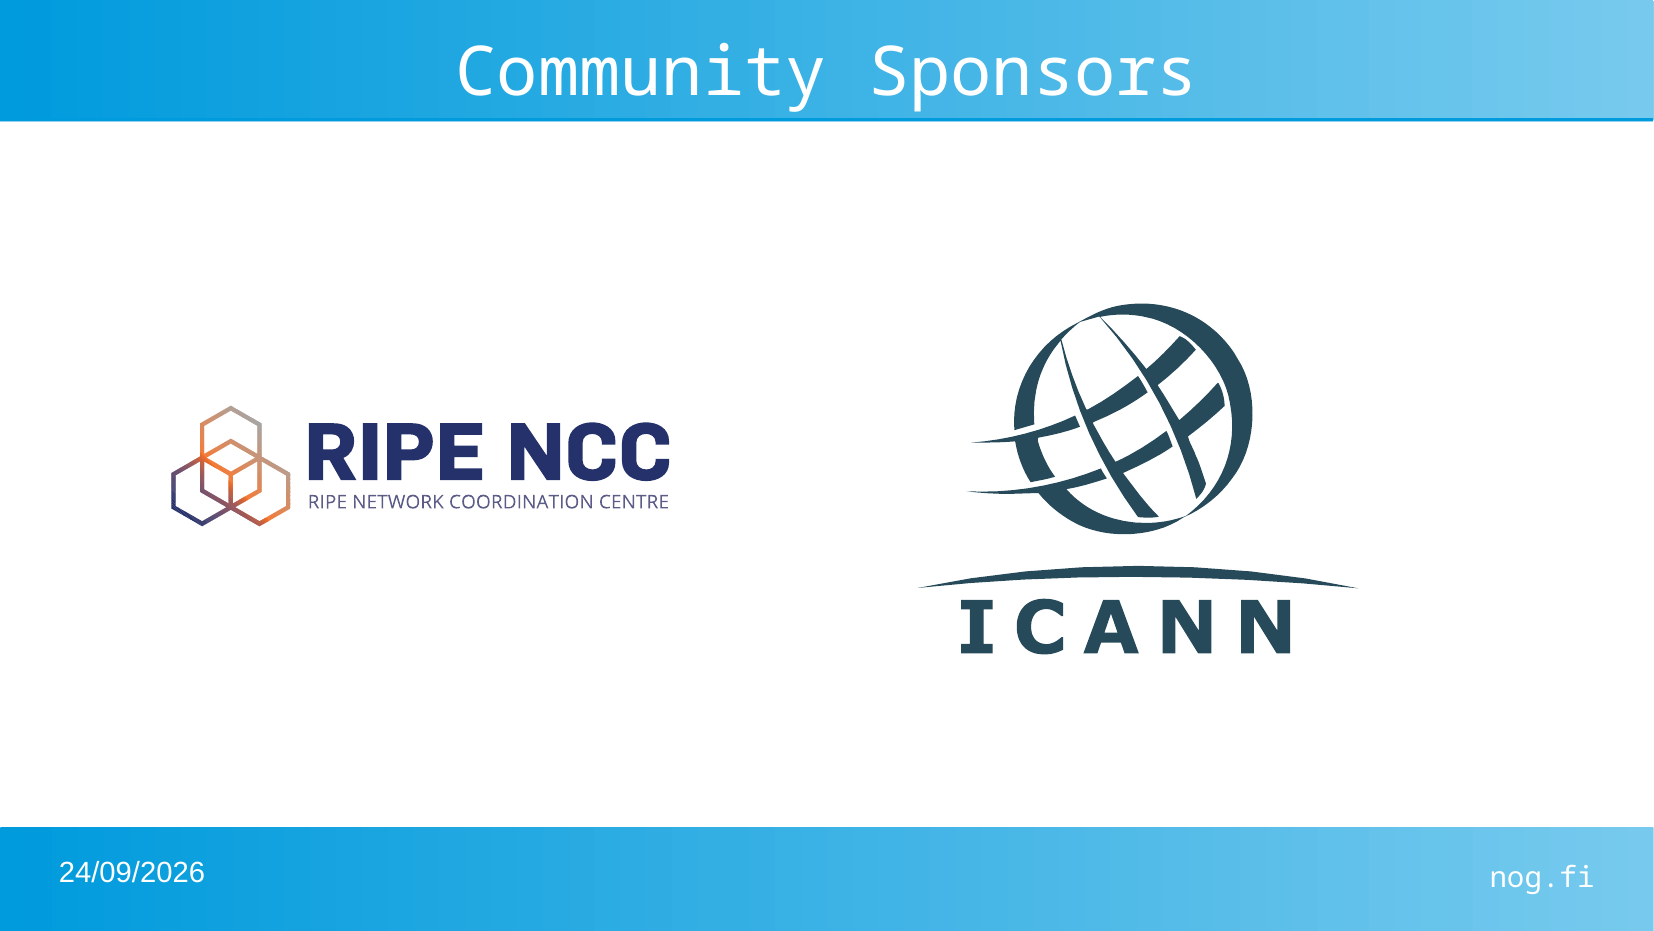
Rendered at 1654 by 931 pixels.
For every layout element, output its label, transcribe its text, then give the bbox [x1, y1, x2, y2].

text_box [970, 415, 1081, 483]
text_box [1083, 599, 1139, 654]
text_box [966, 303, 1253, 535]
text_box [961, 599, 993, 654]
text_box [1241, 599, 1291, 654]
text_box [1016, 598, 1064, 655]
text_box [1162, 599, 1212, 654]
text_box [917, 565, 1359, 589]
title Community Sponsors [59, 26, 1595, 112]
picture [124, 254, 725, 678]
